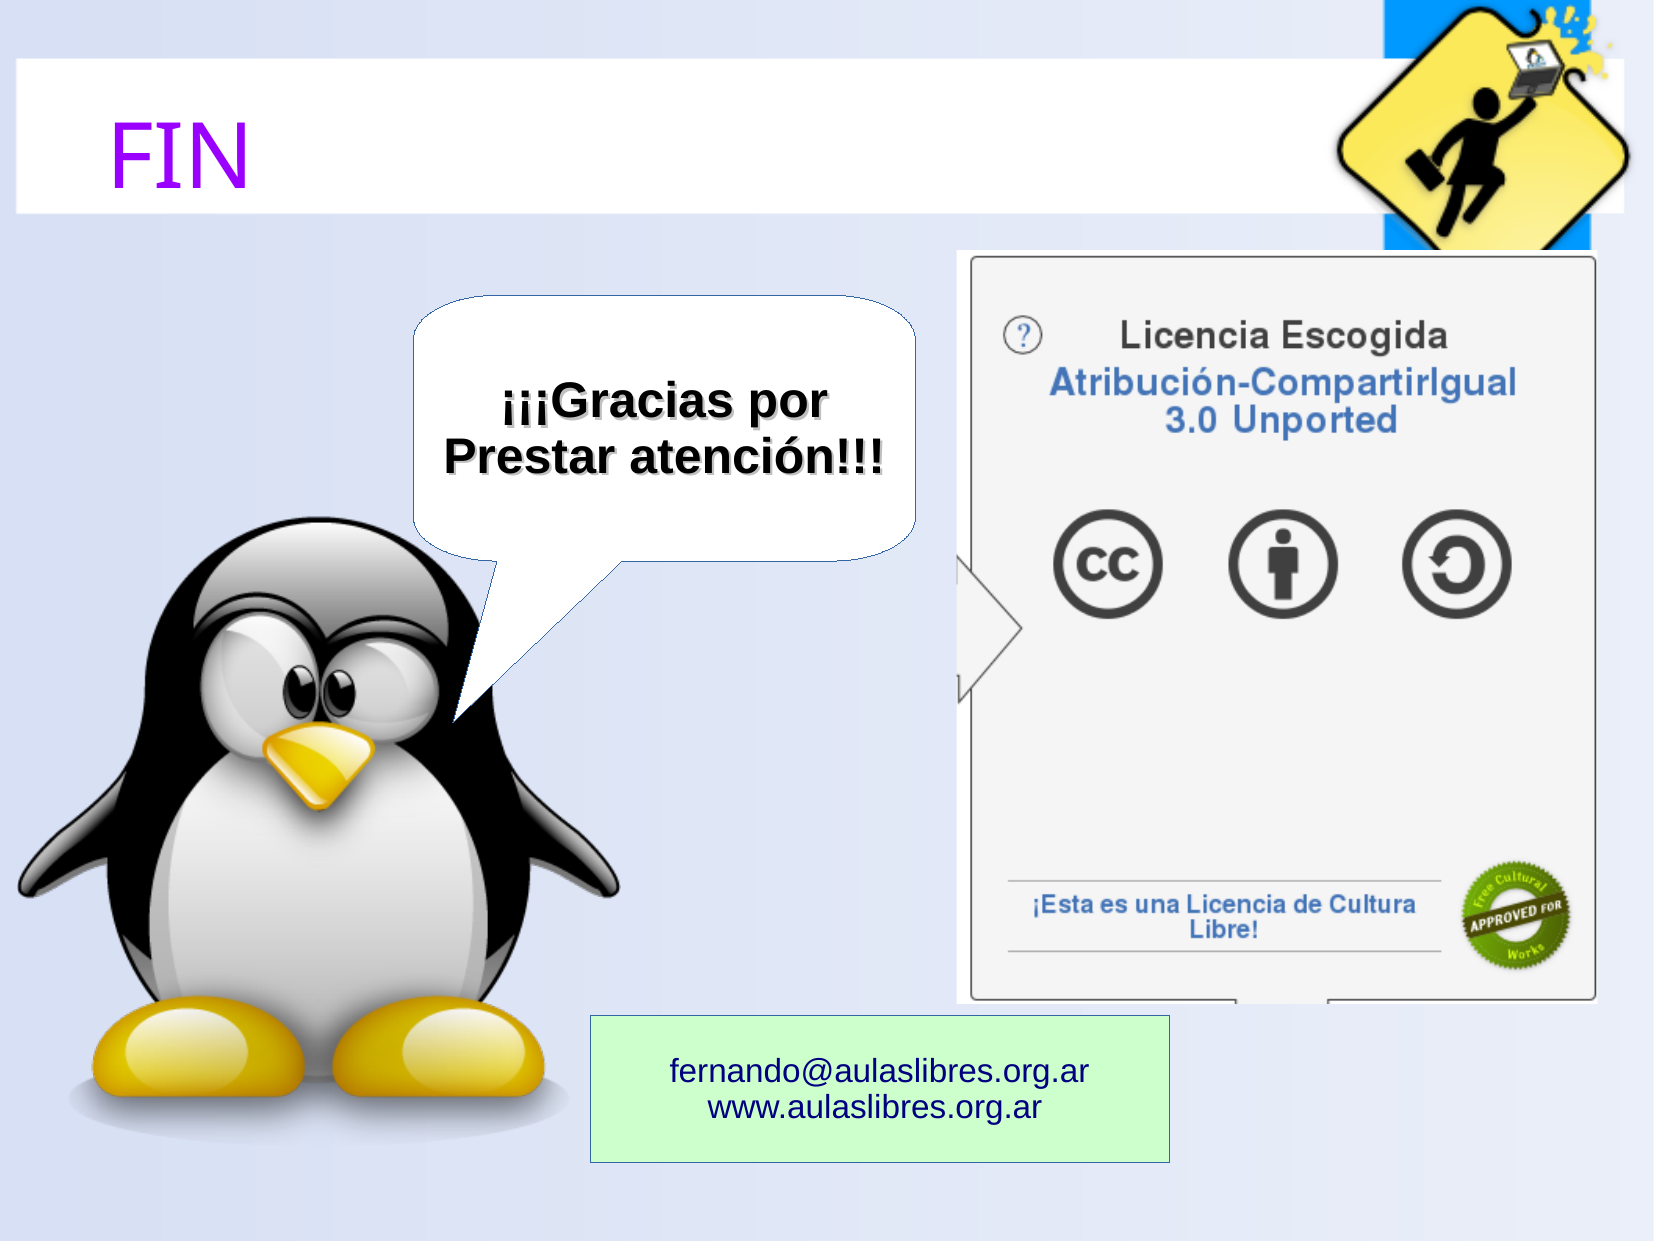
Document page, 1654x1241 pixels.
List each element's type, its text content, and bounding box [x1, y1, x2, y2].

text_box fernando@aulaslibres.org.ar www.aulaslibres.org.ar [621, 1015, 1170, 1163]
text_box ¡¡¡Gracias por Prestar atención!!! [413, 295, 916, 723]
picture [0, 0, 1654, 1241]
title FIN [82, 56, 1571, 250]
